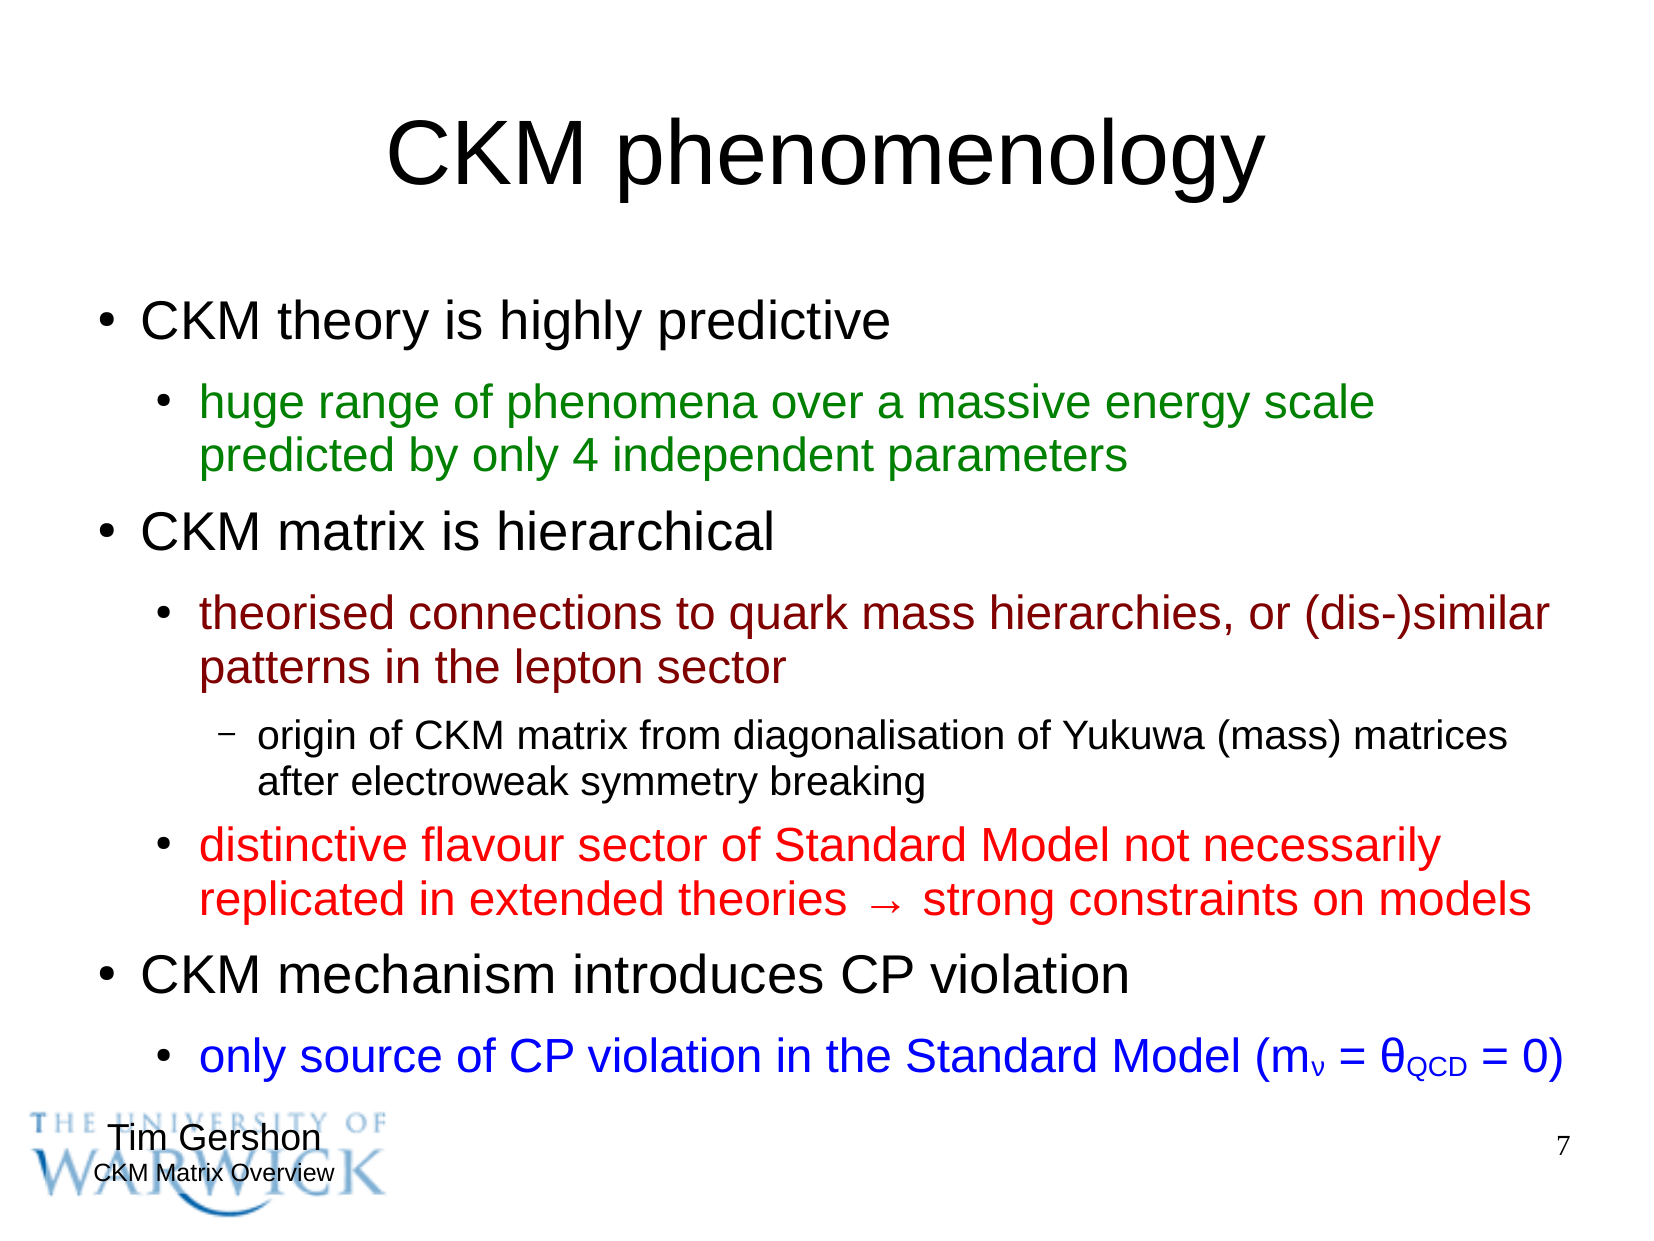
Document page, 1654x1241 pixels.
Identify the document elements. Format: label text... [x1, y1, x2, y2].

title CKM phenomenology [82, 49, 1571, 257]
text_box Tim Gershon CKM Matrix Overview [45, 1108, 384, 1194]
list CKM theory is highly predictive huge range of phenomena over a massive energy scale predicted by only 4 independent parameters CKM matrix is hierarchical theorised connections to quark mass hierarchies, or (dis-)similar patterns in the lepton sector origin of CKM matrix from diagonalisation of Yukuwa (mass) matrices after electroweak symmetry breaking distinctive flavour sector of Standard Model not necessarily replicated in extended theories → strong constraints on models CKM mechanism introduces CP violation only source of CP violation in the Standard Model (mν = θQCD = 0) [82, 290, 1571, 1109]
picture [19, 1106, 406, 1232]
